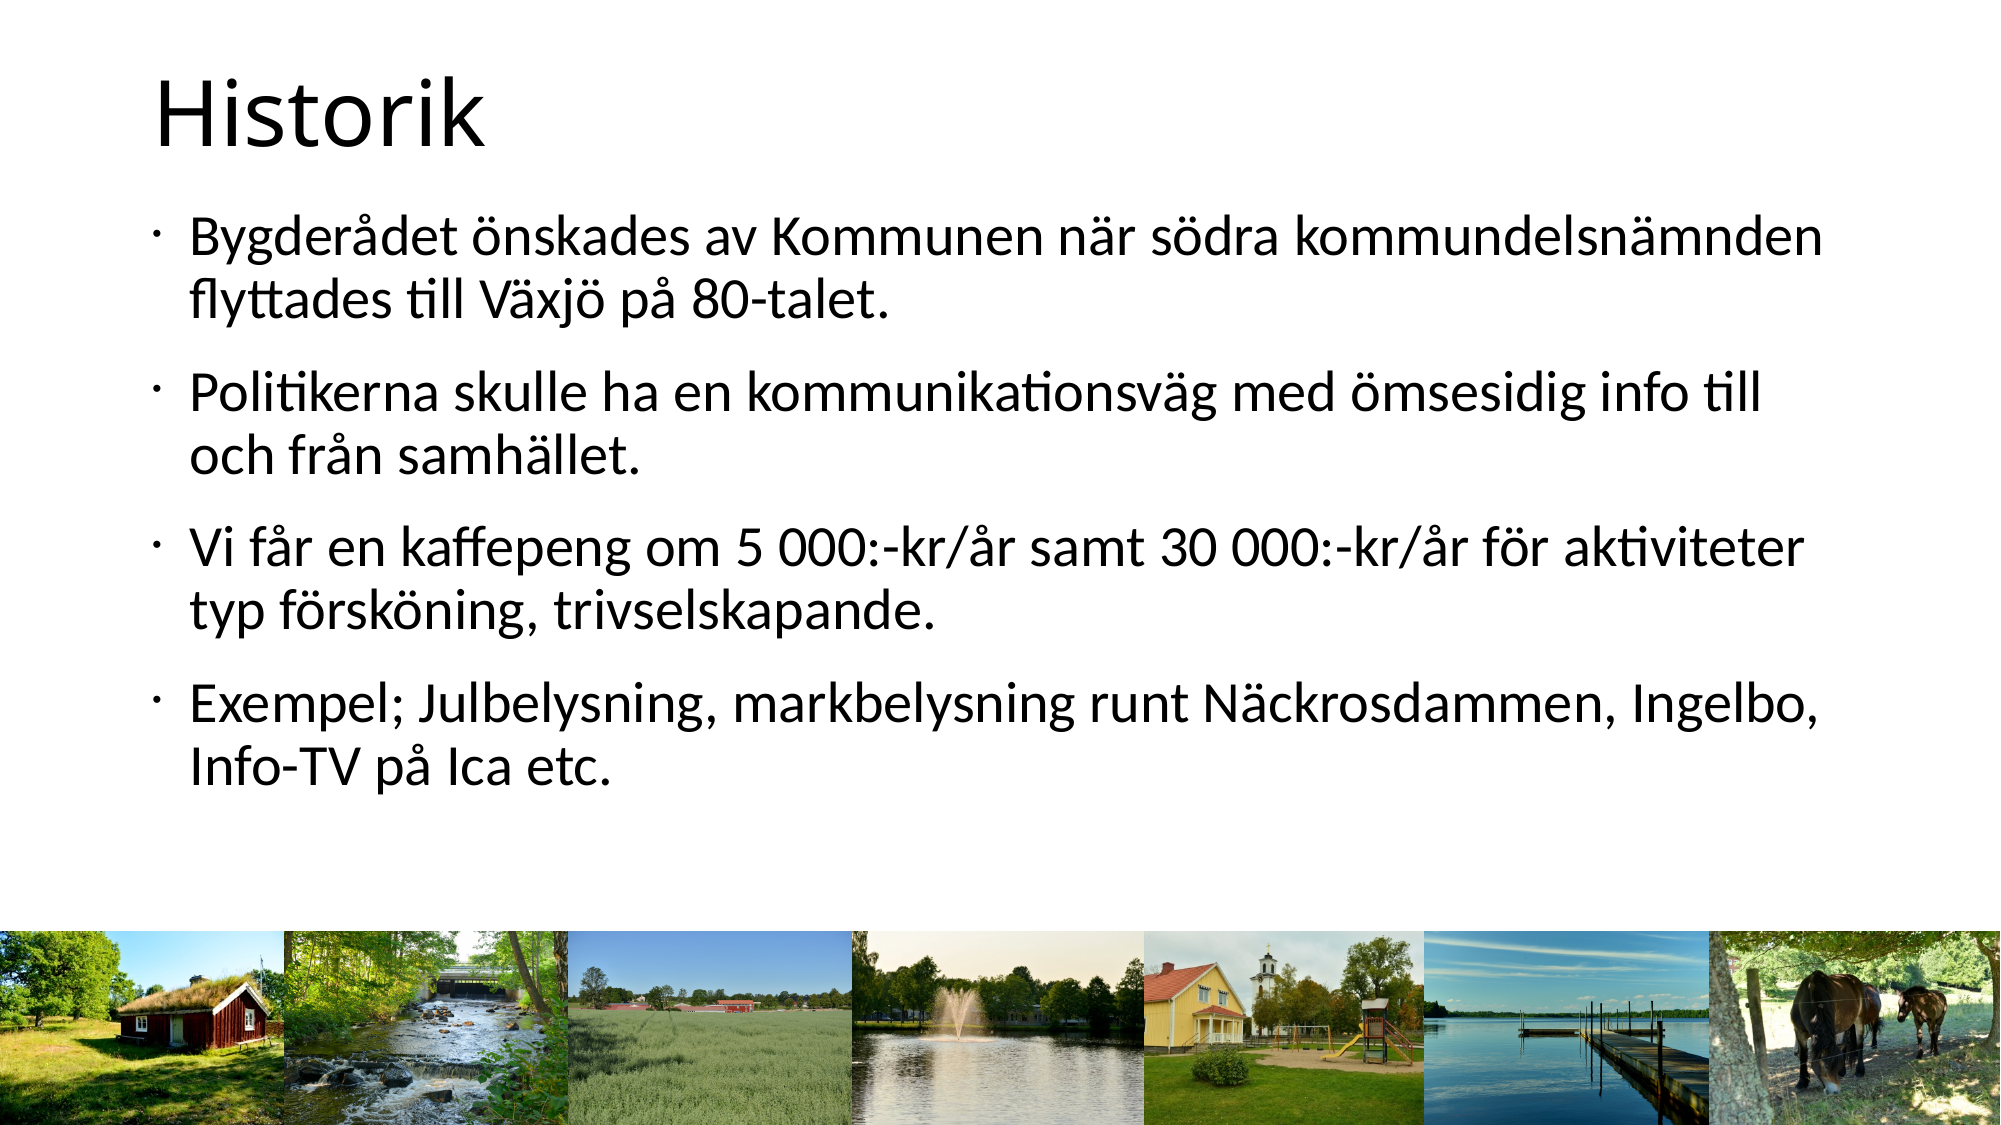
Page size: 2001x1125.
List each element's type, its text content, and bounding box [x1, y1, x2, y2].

title Historik [137, 59, 1863, 163]
list Bygderådet önskades av Kommunen när södra kommundelsnämnden flyttades till Växjö på 80-talet. Politikerna skulle ha en kommunikationsväg med ömsesidig info till och från samhället. Vi får en kaffepeng om 5 000:-kr/år samt 30 000:-kr/år för aktiviteter typ försköning, trivselskapande. Exempel; Julbelysning, markbelysning runt Näckrosdammen, Ingelbo, Info-TV på Ica etc. [137, 198, 1863, 1014]
picture [0, 931, 2000, 1125]
